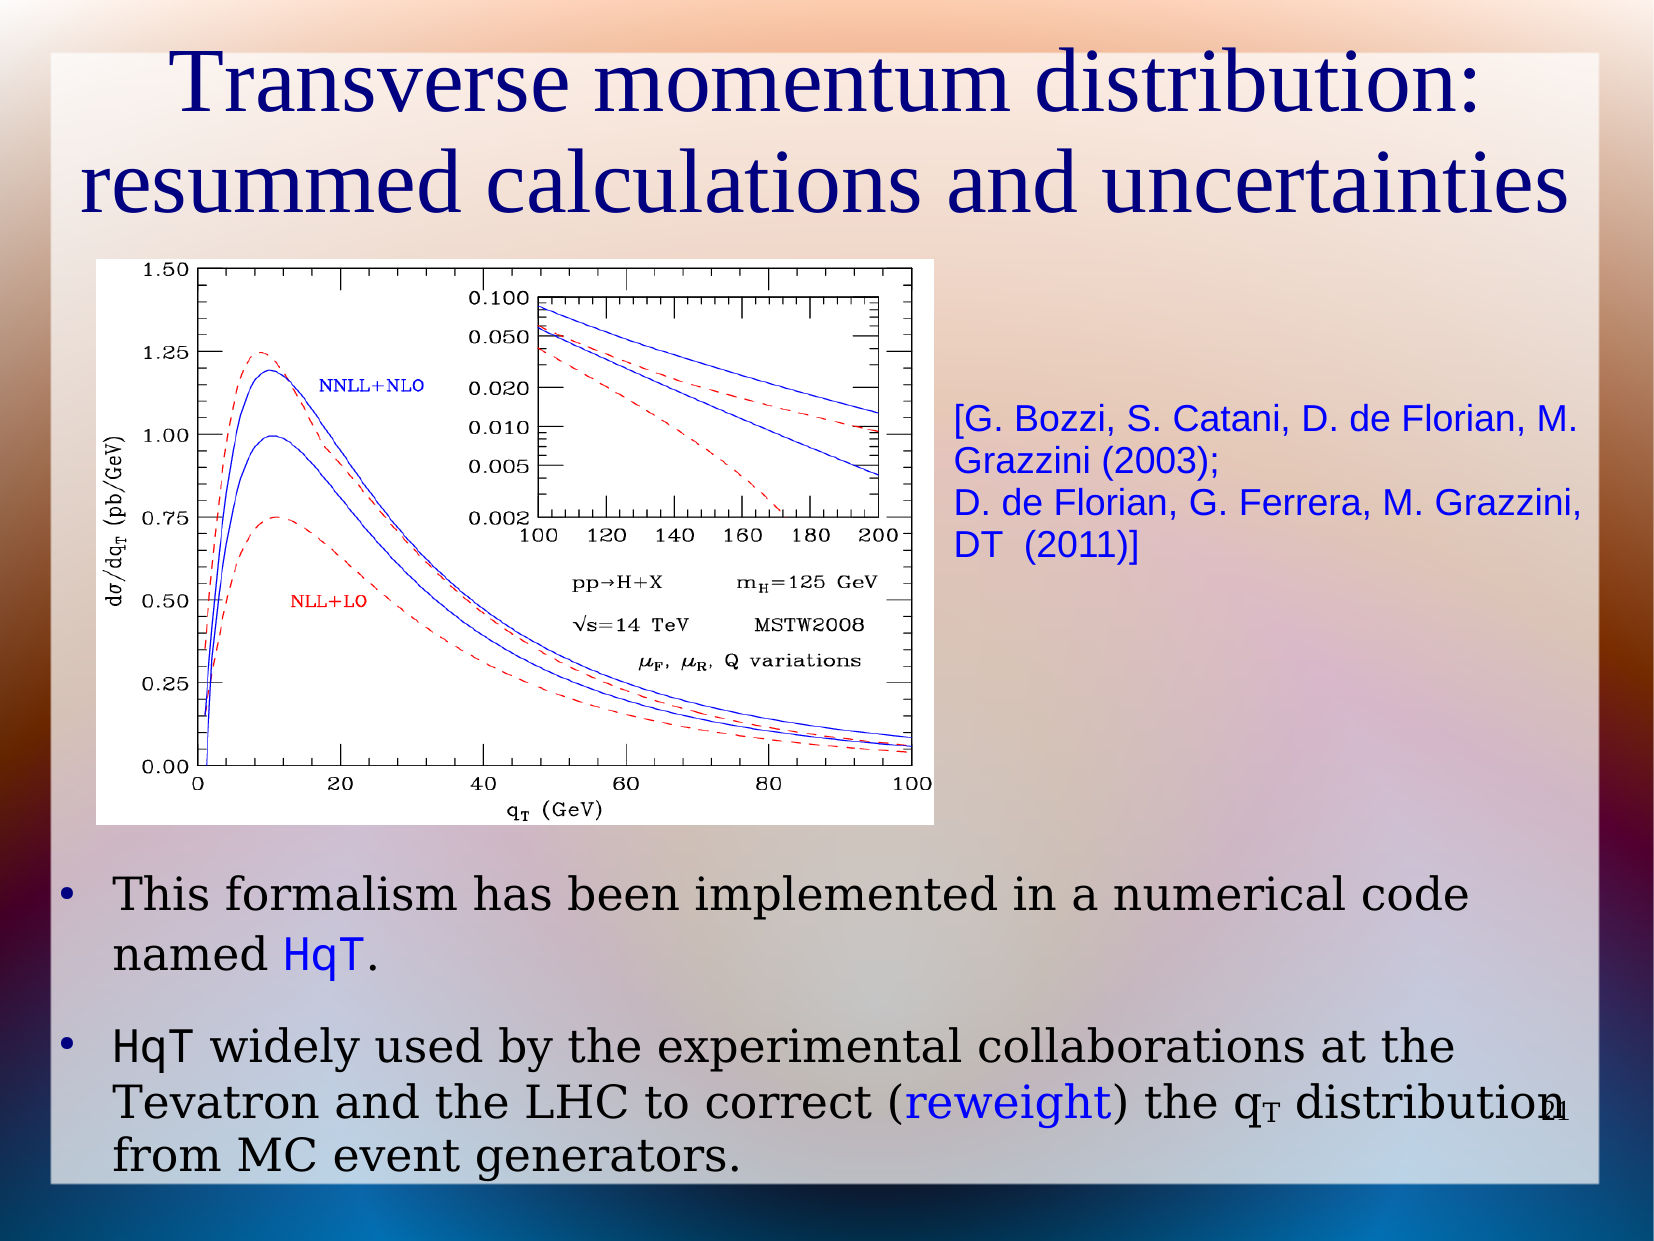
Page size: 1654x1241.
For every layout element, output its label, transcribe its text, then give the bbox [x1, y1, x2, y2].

list This formalism has been implemented in a numerical code named HqT. HqT widely used by the experimental collaborations at the Tevatron and the LHC to correct (reweight) the qT distribution from MC event generators. [41, 868, 1619, 1185]
title Transverse momentum distribution: resummed calculations and uncertainties [59, 27, 1595, 235]
text_box [G. Bozzi, S. Catani, D. de Florian, M. Grazzini (2003); D. de Florian, G. Ferrera, M. Grazzini, DT (2011)] [938, 389, 1613, 603]
picture [0, 0, 1654, 1241]
